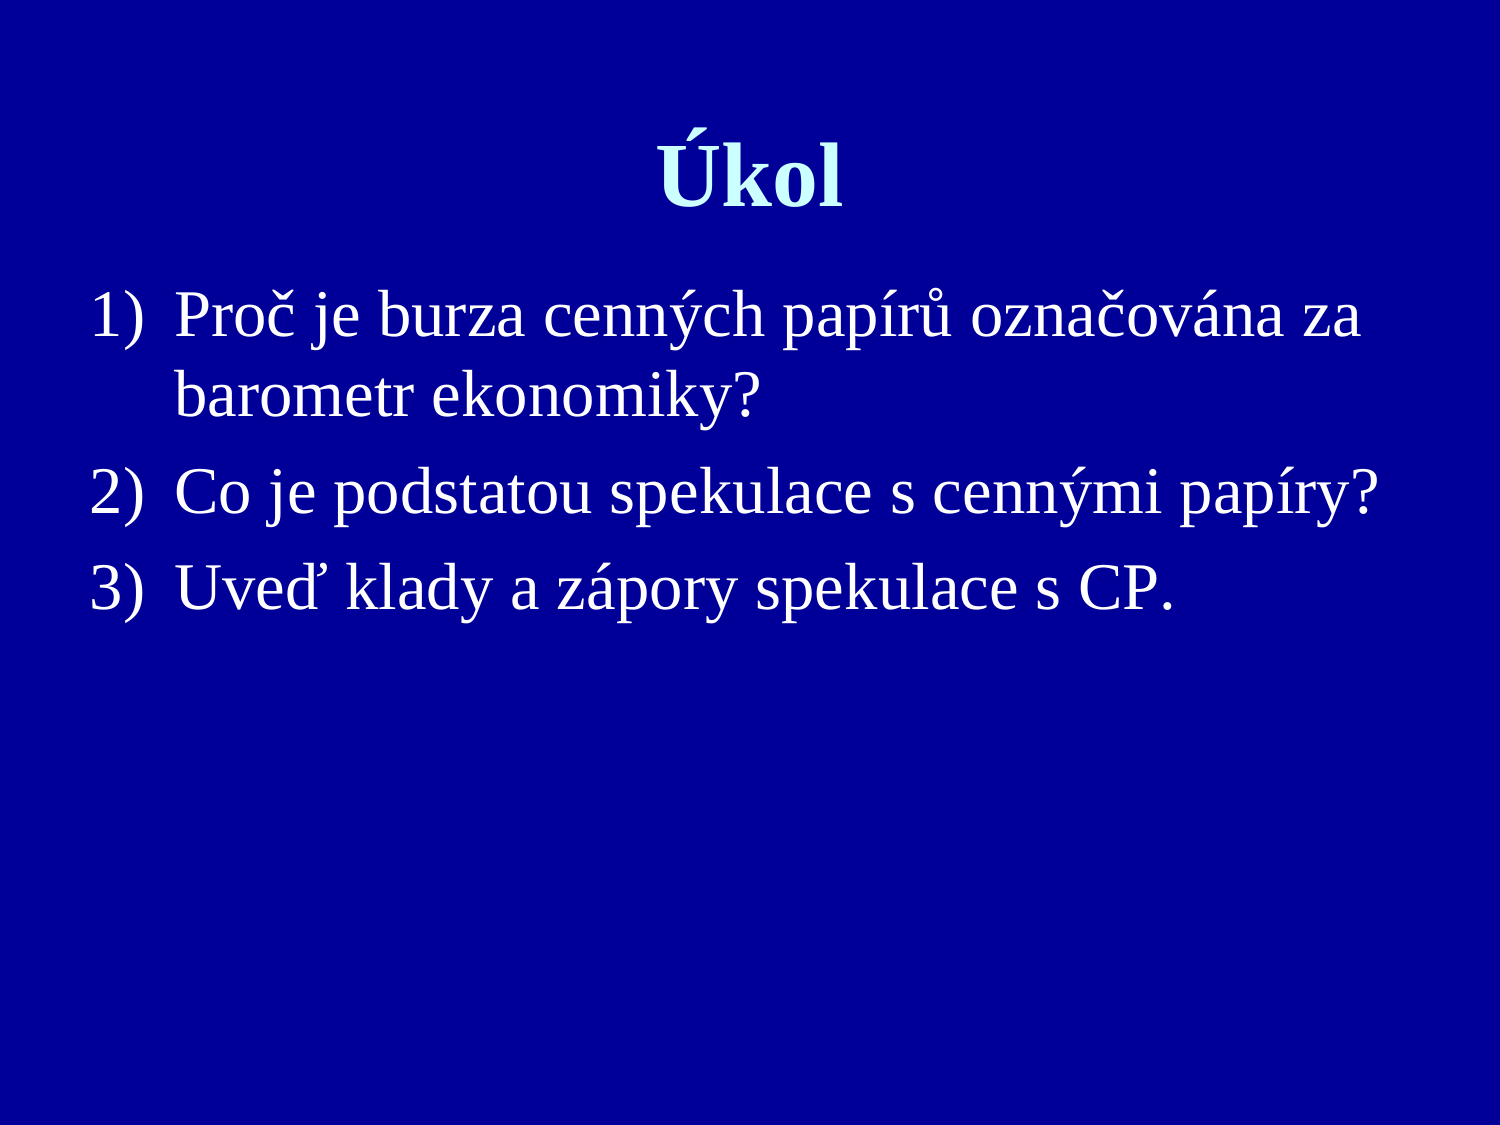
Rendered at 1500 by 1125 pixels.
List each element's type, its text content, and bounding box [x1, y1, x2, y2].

list Proč je burza cenných papírů označována za barometr ekonomiky? Co je podstatou spekulace s cennými papíry? Uveď klady a zápory spekulace s CP. [75, 262, 1426, 1006]
title Úkol [75, 44, 1426, 233]
